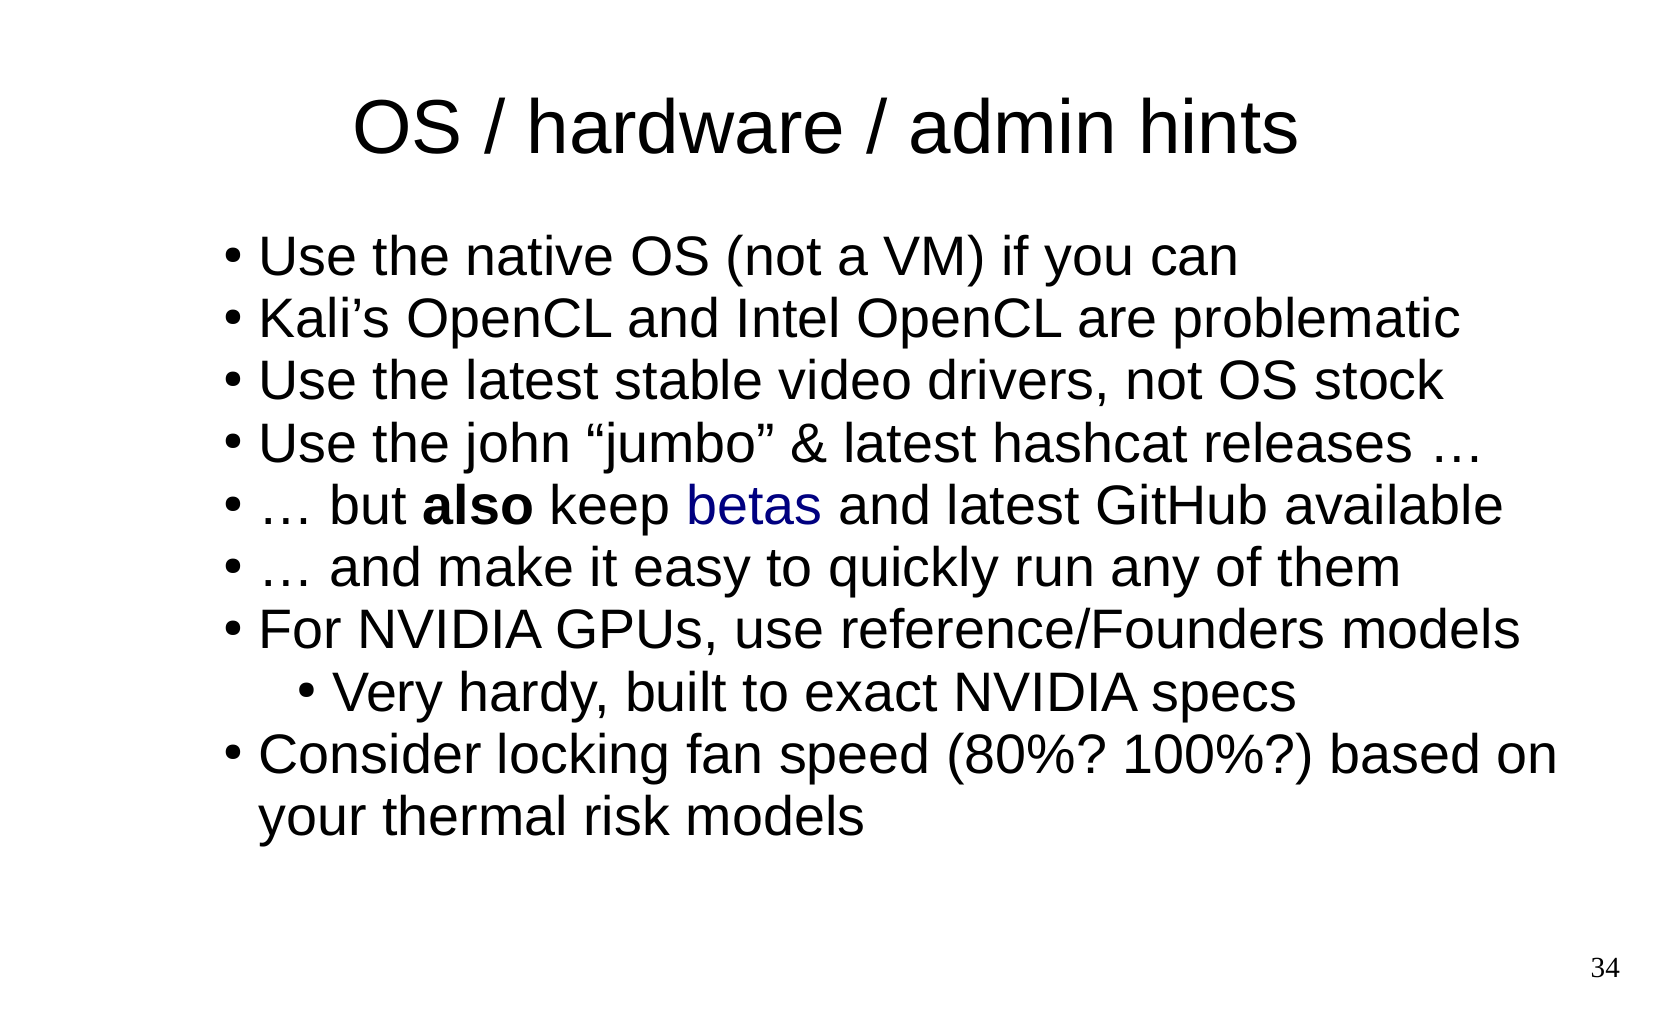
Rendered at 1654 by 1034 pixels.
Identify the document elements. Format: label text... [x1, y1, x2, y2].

text_box <number> [1560, 951, 1621, 1023]
title OS / hardware / admin hints [82, 41, 1571, 214]
subtitle Use the native OS (not a VM) if you can Kali’s OpenCL and Intel OpenCL are problematic Use the latest stable video drivers, not OS stock Use the john “jumbo” & latest hashcat releases … … but also keep betas and latest GitHub available … and make it easy to quickly run any of them For NVIDIA GPUs, use reference/Founders models Very hardy, built to exact NVIDIA specs Consider locking fan speed (80%? 100%?) based on your thermal risk models [82, 225, 1571, 961]
